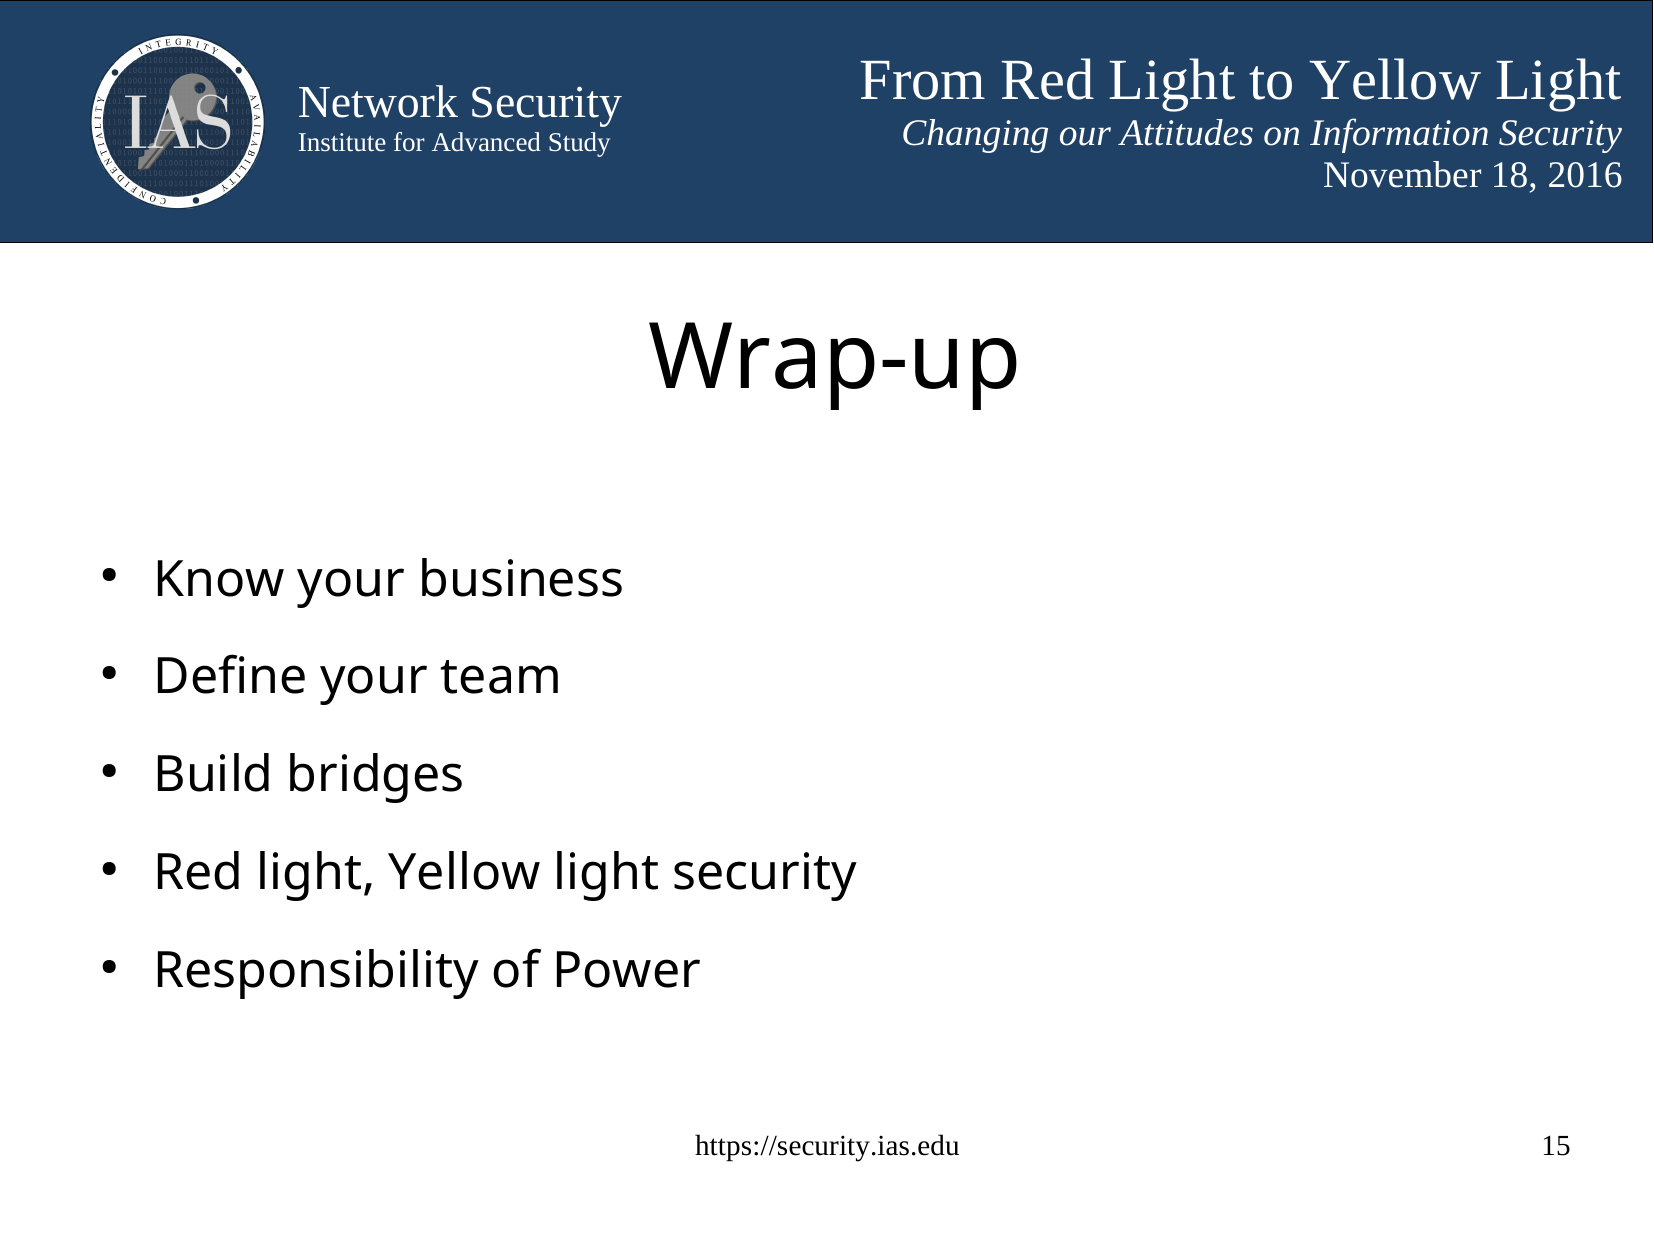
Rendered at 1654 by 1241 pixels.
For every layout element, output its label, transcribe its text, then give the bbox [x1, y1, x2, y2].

list Wrap-up Know your business Define your team Build bridges Red light, Yellow light security Responsibility of Power [82, 290, 1571, 1113]
picture [72, 16, 283, 228]
